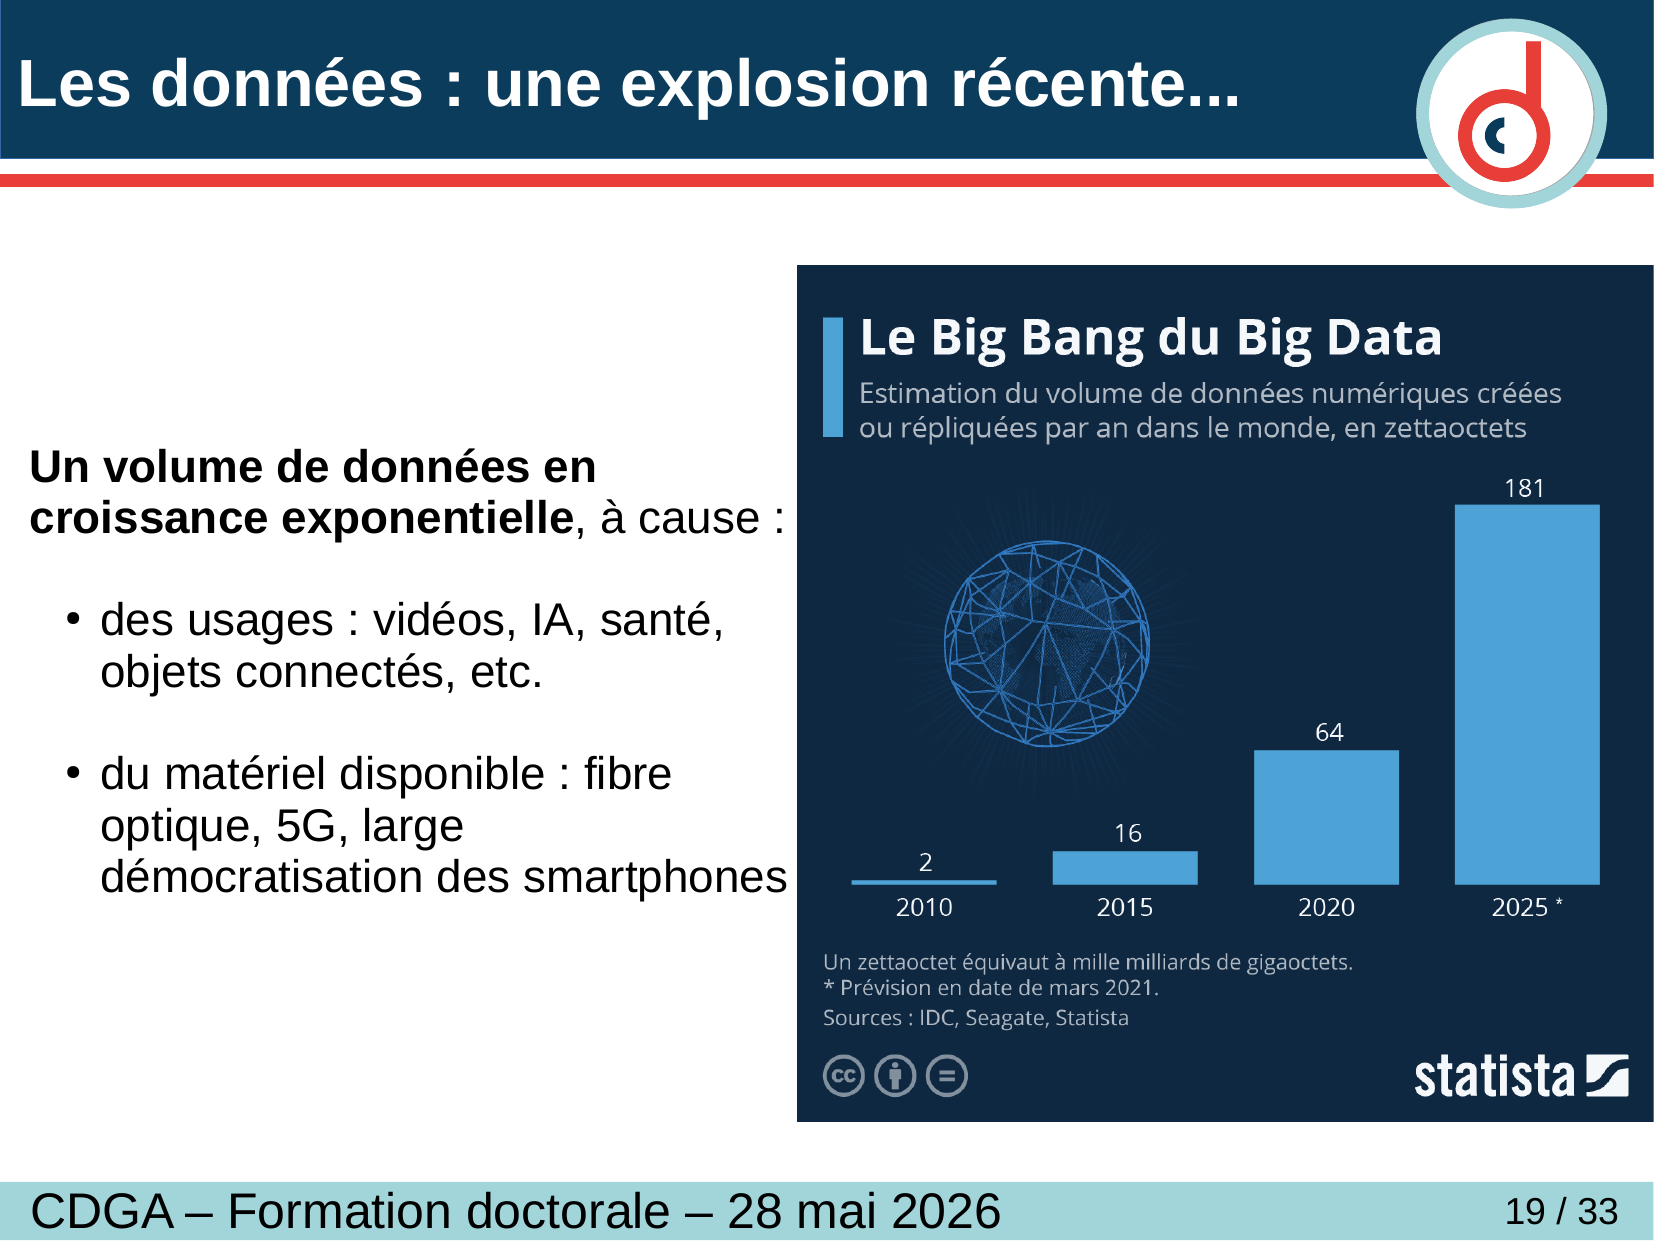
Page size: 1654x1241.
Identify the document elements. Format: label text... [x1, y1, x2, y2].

subtitle Un volume de données en croissance exponentielle, à cause : des usages : vidéos, IA, santé, objets connectés, etc. du matériel disponible : fibre optique, 5G, large démocratisation des smartphones [29, 324, 797, 1018]
picture [797, 265, 1654, 1123]
title Les données : une explosion récente... [17, 11, 1412, 159]
